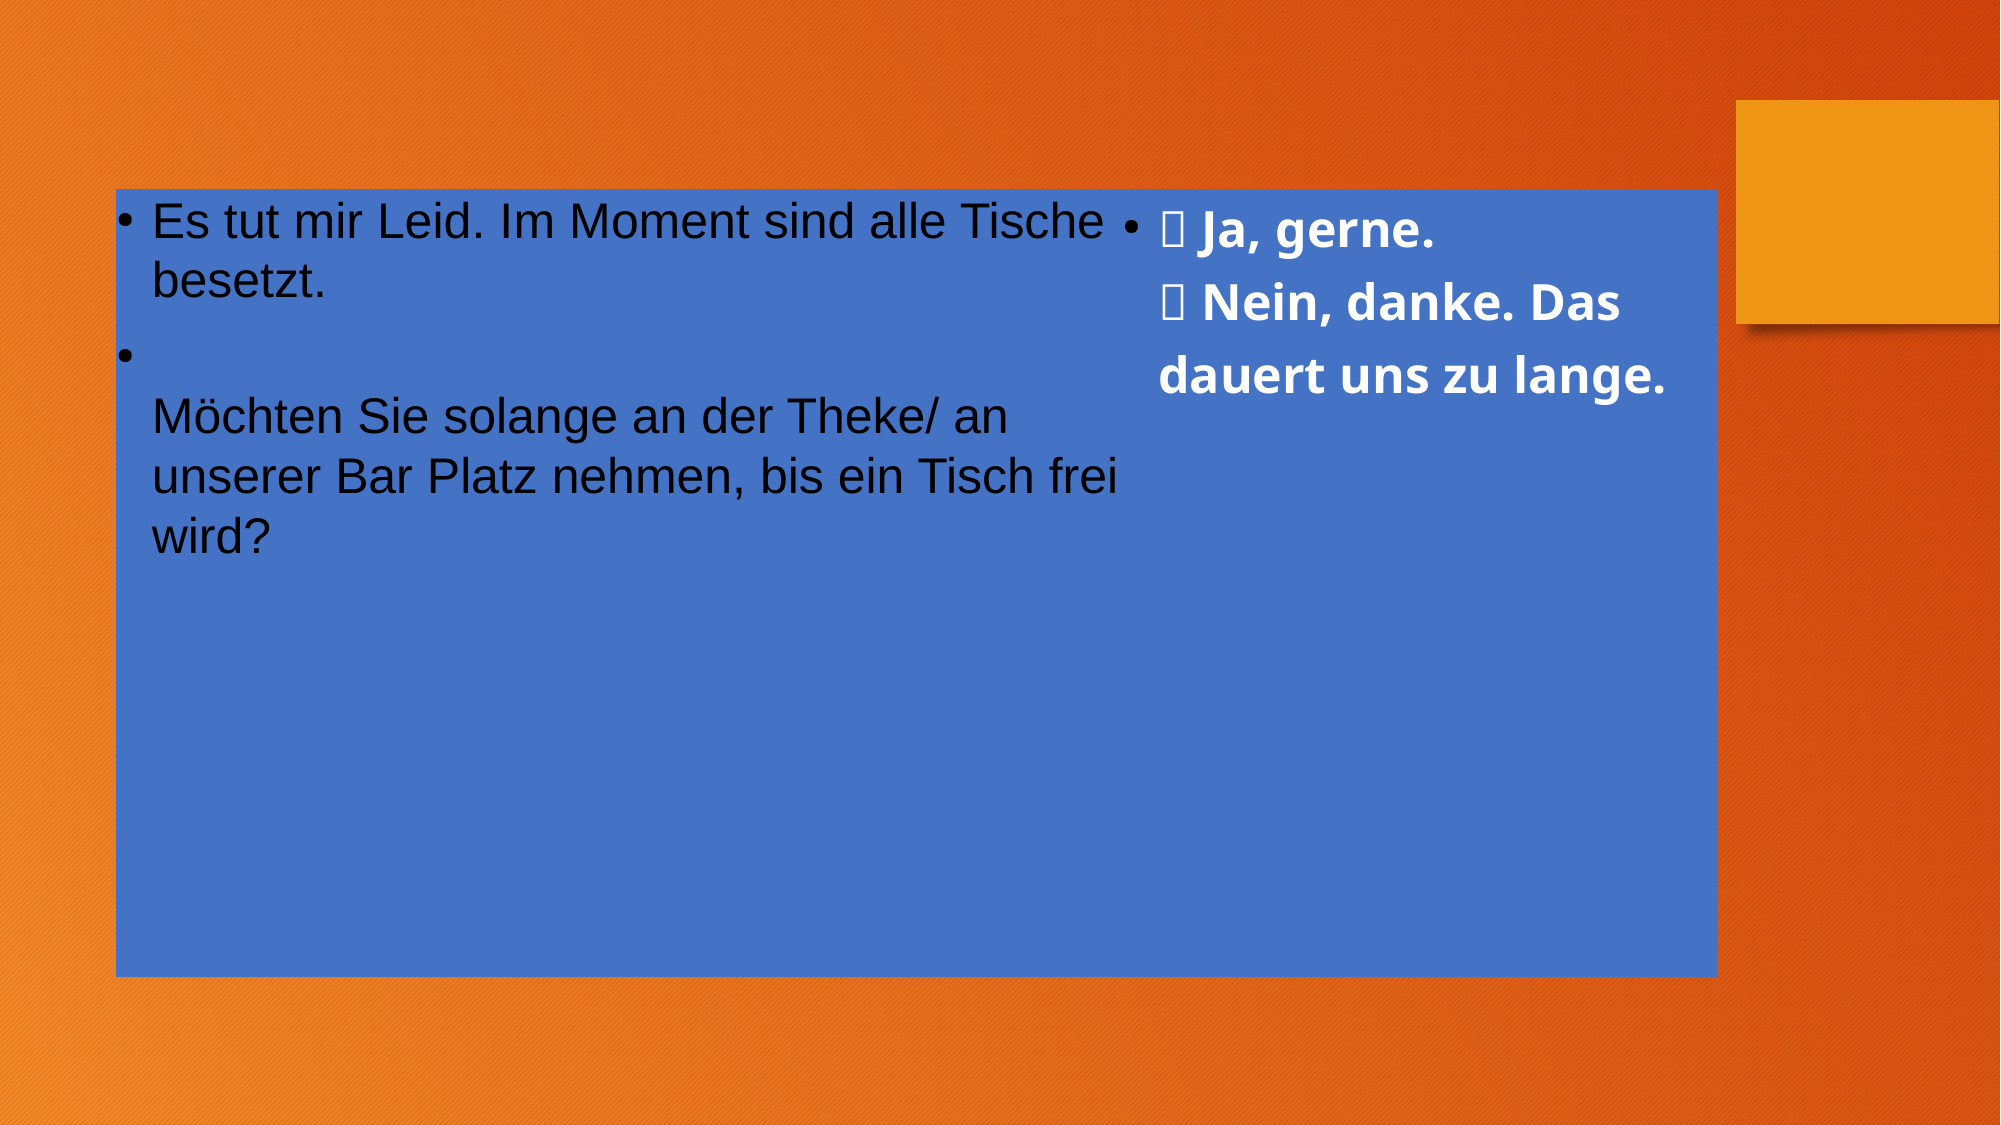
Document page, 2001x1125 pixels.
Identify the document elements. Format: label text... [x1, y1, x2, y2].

table_header  Ja, gerne.  Nein, danke. Das dauert uns zu lange. [1123, 189, 1718, 977]
table_header Es tut mir Leid. Im Moment sind alle Tische besetzt. Möchten Sie solange an der Theke/ an unserer Bar Platz nehmen, bis ein Tisch frei wird? [116, 189, 1123, 977]
